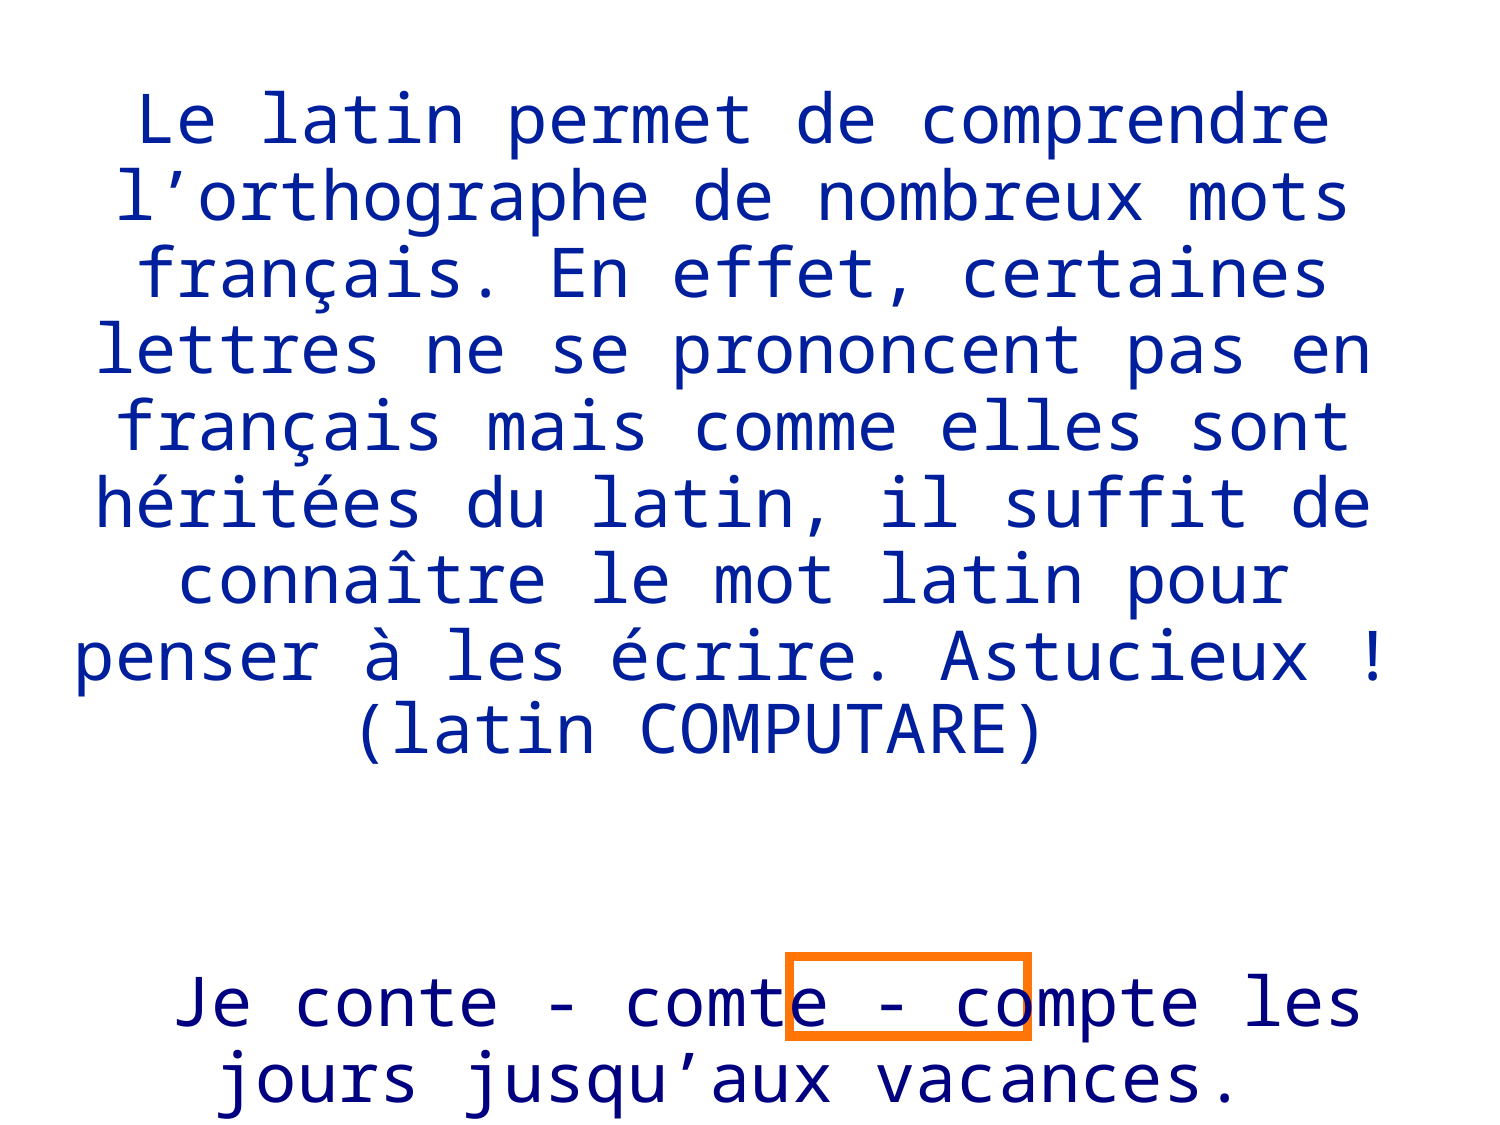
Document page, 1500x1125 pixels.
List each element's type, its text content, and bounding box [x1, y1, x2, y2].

text_box (latin COMPUTARE) [58, 685, 1453, 776]
text_box Je conte - comte - compte les jours jusqu’aux vacances. [70, 881, 1466, 1125]
title Le latin permet de comprendre l’orthographe de nombreux mots français. En effet, certaines lettres ne se prononcent pas en français mais comme elles sont héritées du latin, il suffit de connaître le mot latin pour penser à les écrire. Astucieux ! [59, 82, 1409, 566]
